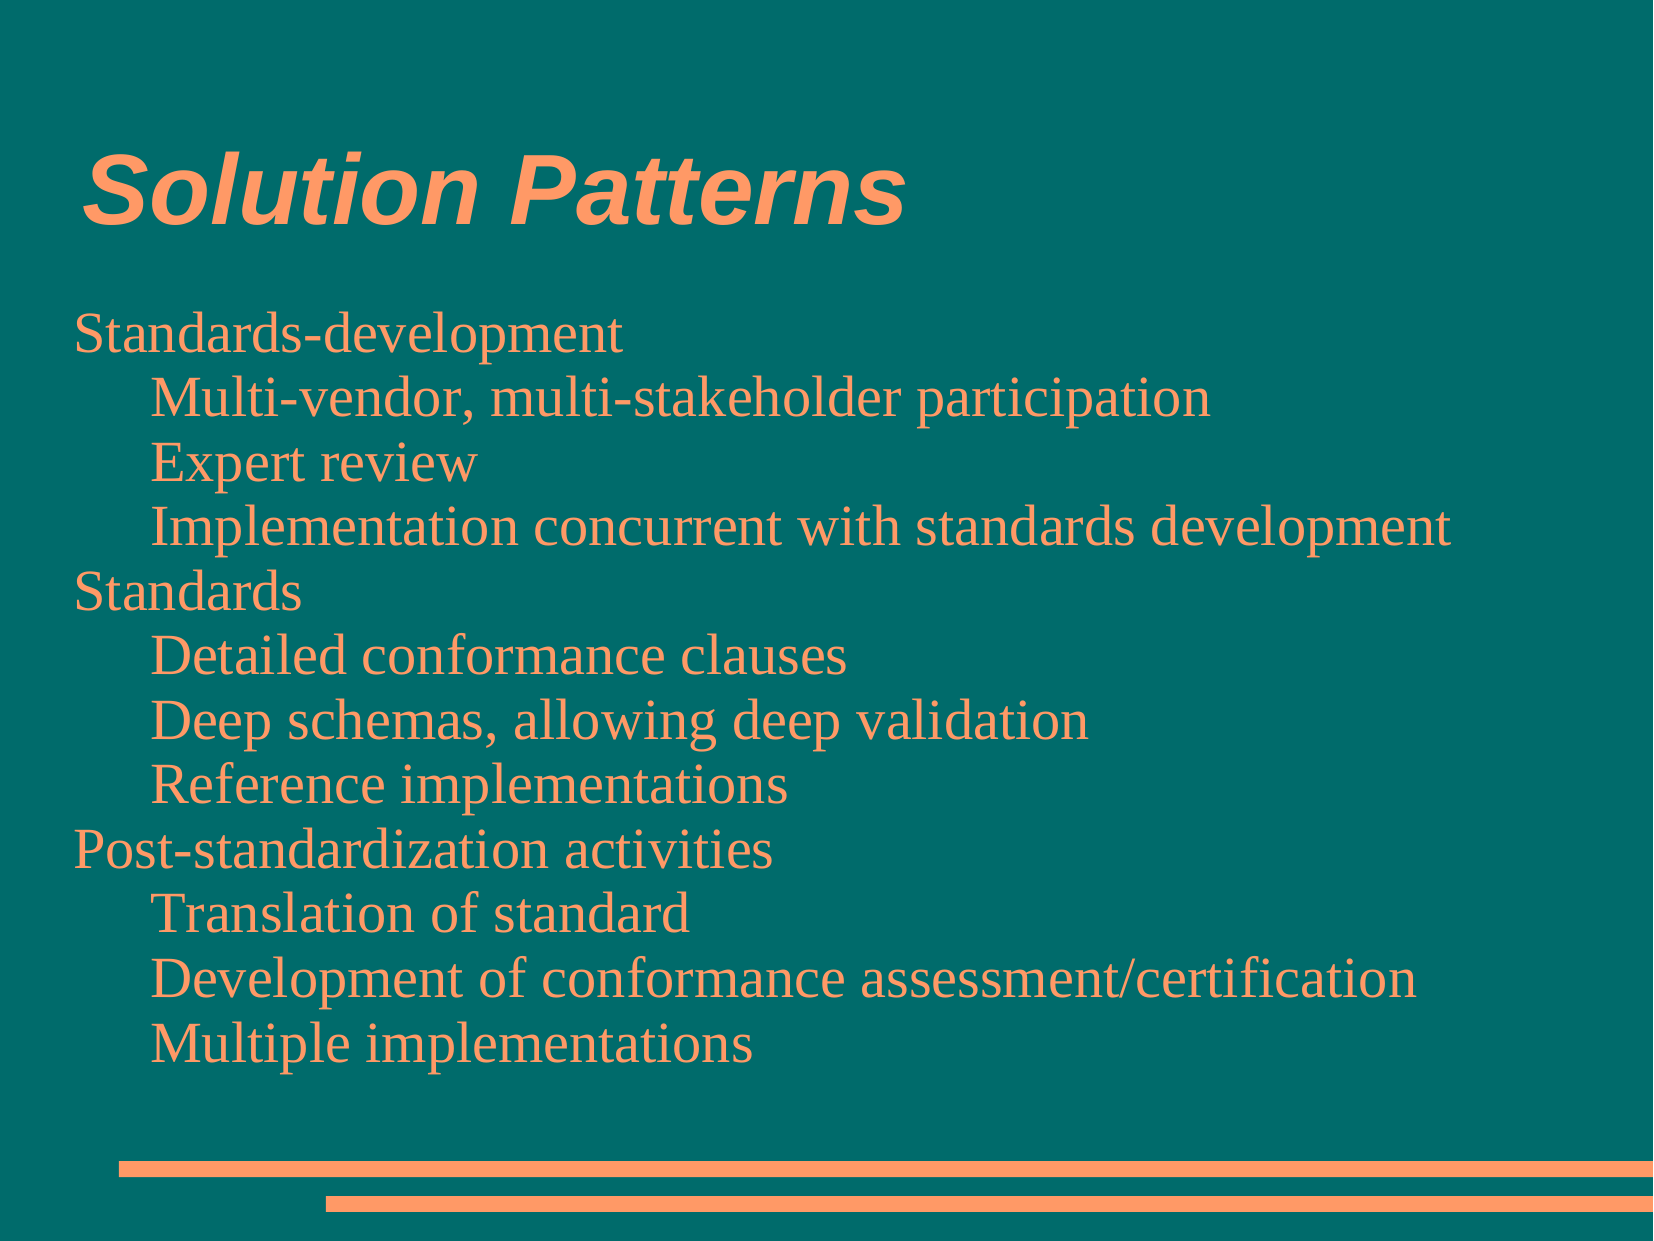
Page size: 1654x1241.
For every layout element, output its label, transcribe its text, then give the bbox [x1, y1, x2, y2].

title Solution Patterns [82, 131, 1584, 249]
list Standards-development Multi-vendor, multi-stakeholder participation Expert review Implementation concurrent with standards development Standards Detailed conformance clauses Deep schemas, allowing deep validation Reference implementations Post-standardization activities Translation of standard Development of conformance assessment/certification Multiple implementations [55, 300, 1529, 1185]
